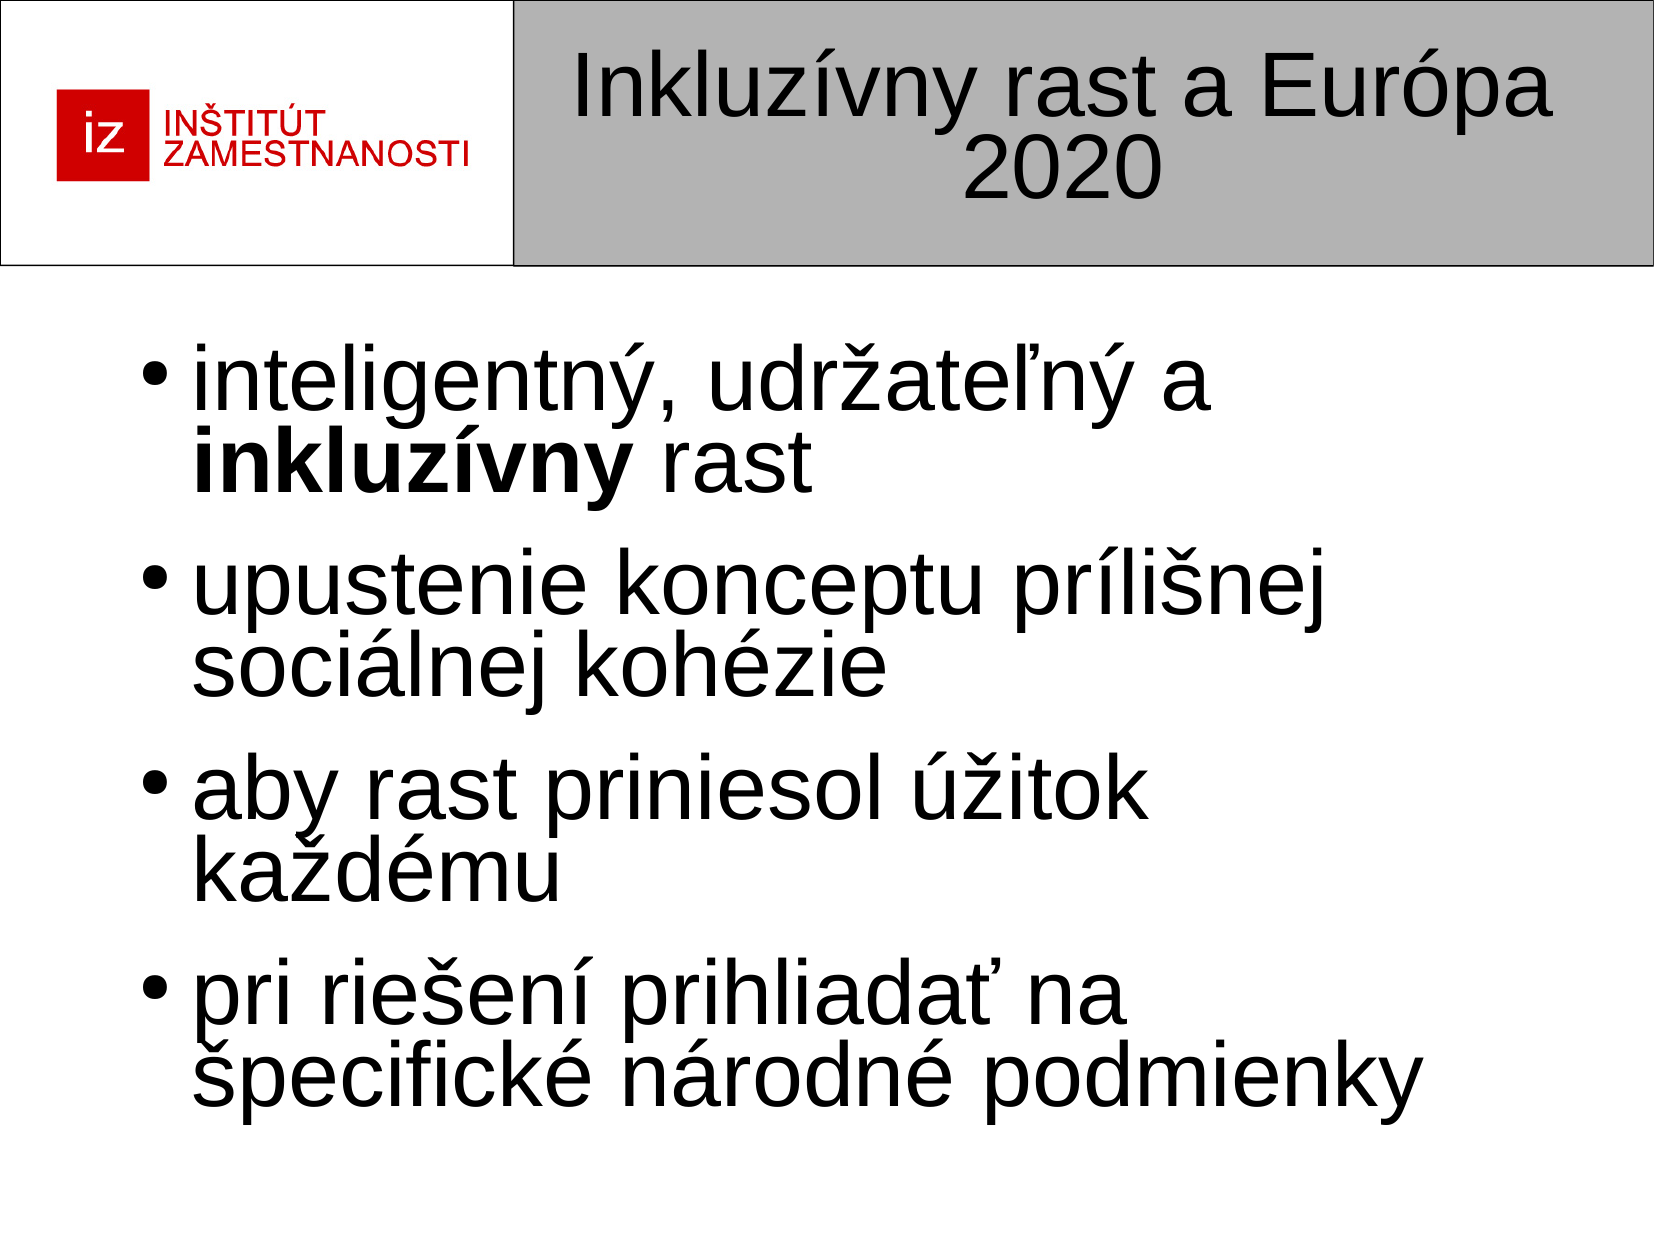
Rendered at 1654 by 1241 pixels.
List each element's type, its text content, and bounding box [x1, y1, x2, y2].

title Inkluzívny rast a Európa 2020 [561, 37, 1565, 229]
list inteligentný, udržateľný a inkluzívny rast upustenie konceptu prílišnej sociálnej kohézie aby rast priniesol úžitok každému pri riešení prihliadať na špecifické národné podmienky [121, 344, 1533, 1144]
picture [5, 8, 512, 257]
